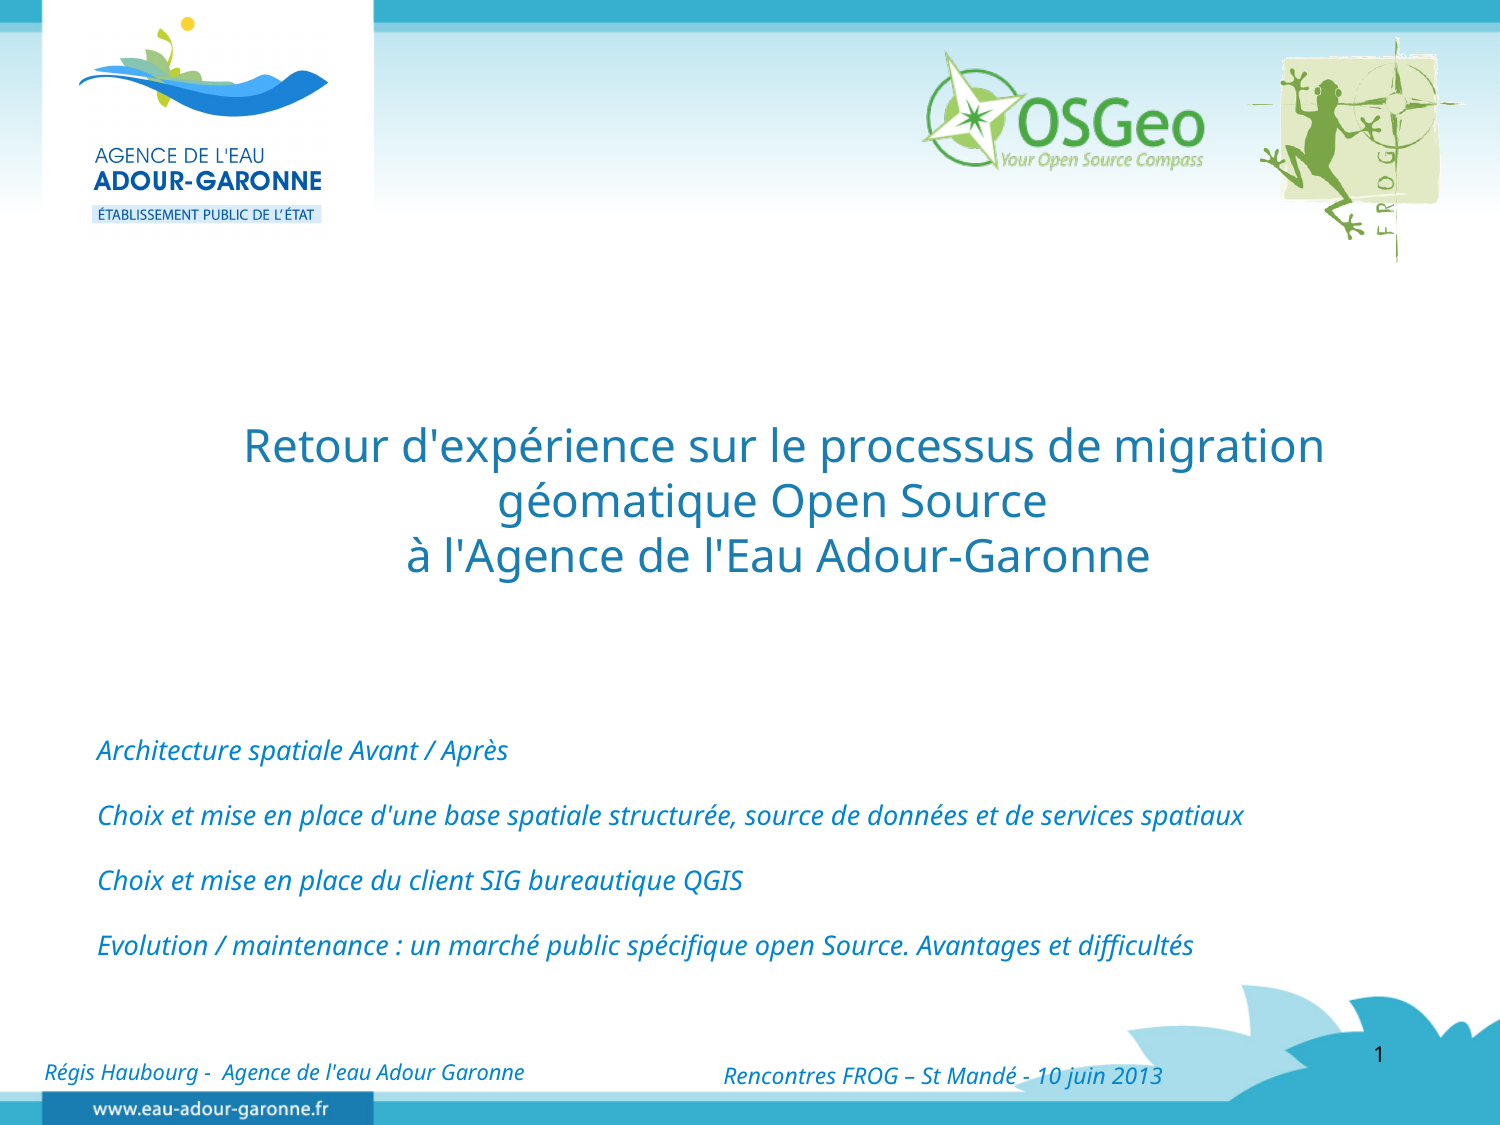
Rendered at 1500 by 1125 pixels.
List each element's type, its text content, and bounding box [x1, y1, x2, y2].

text_box Architecture spatiale Avant / Après Choix et mise en place d'une base spatiale structurée, source de données et de services spatiaux Choix et mise en place du client SIG bureautique QGIS Evolution / maintenance : un marché public spécifique open Source. Avantages et difficultés [82, 726, 1433, 1034]
title Retour d'expérience sur le processus de migration géomatique Open Source à l'Agence de l'Eau Adour-Garonne [147, 349, 1423, 650]
picture [0, 0, 1500, 1125]
